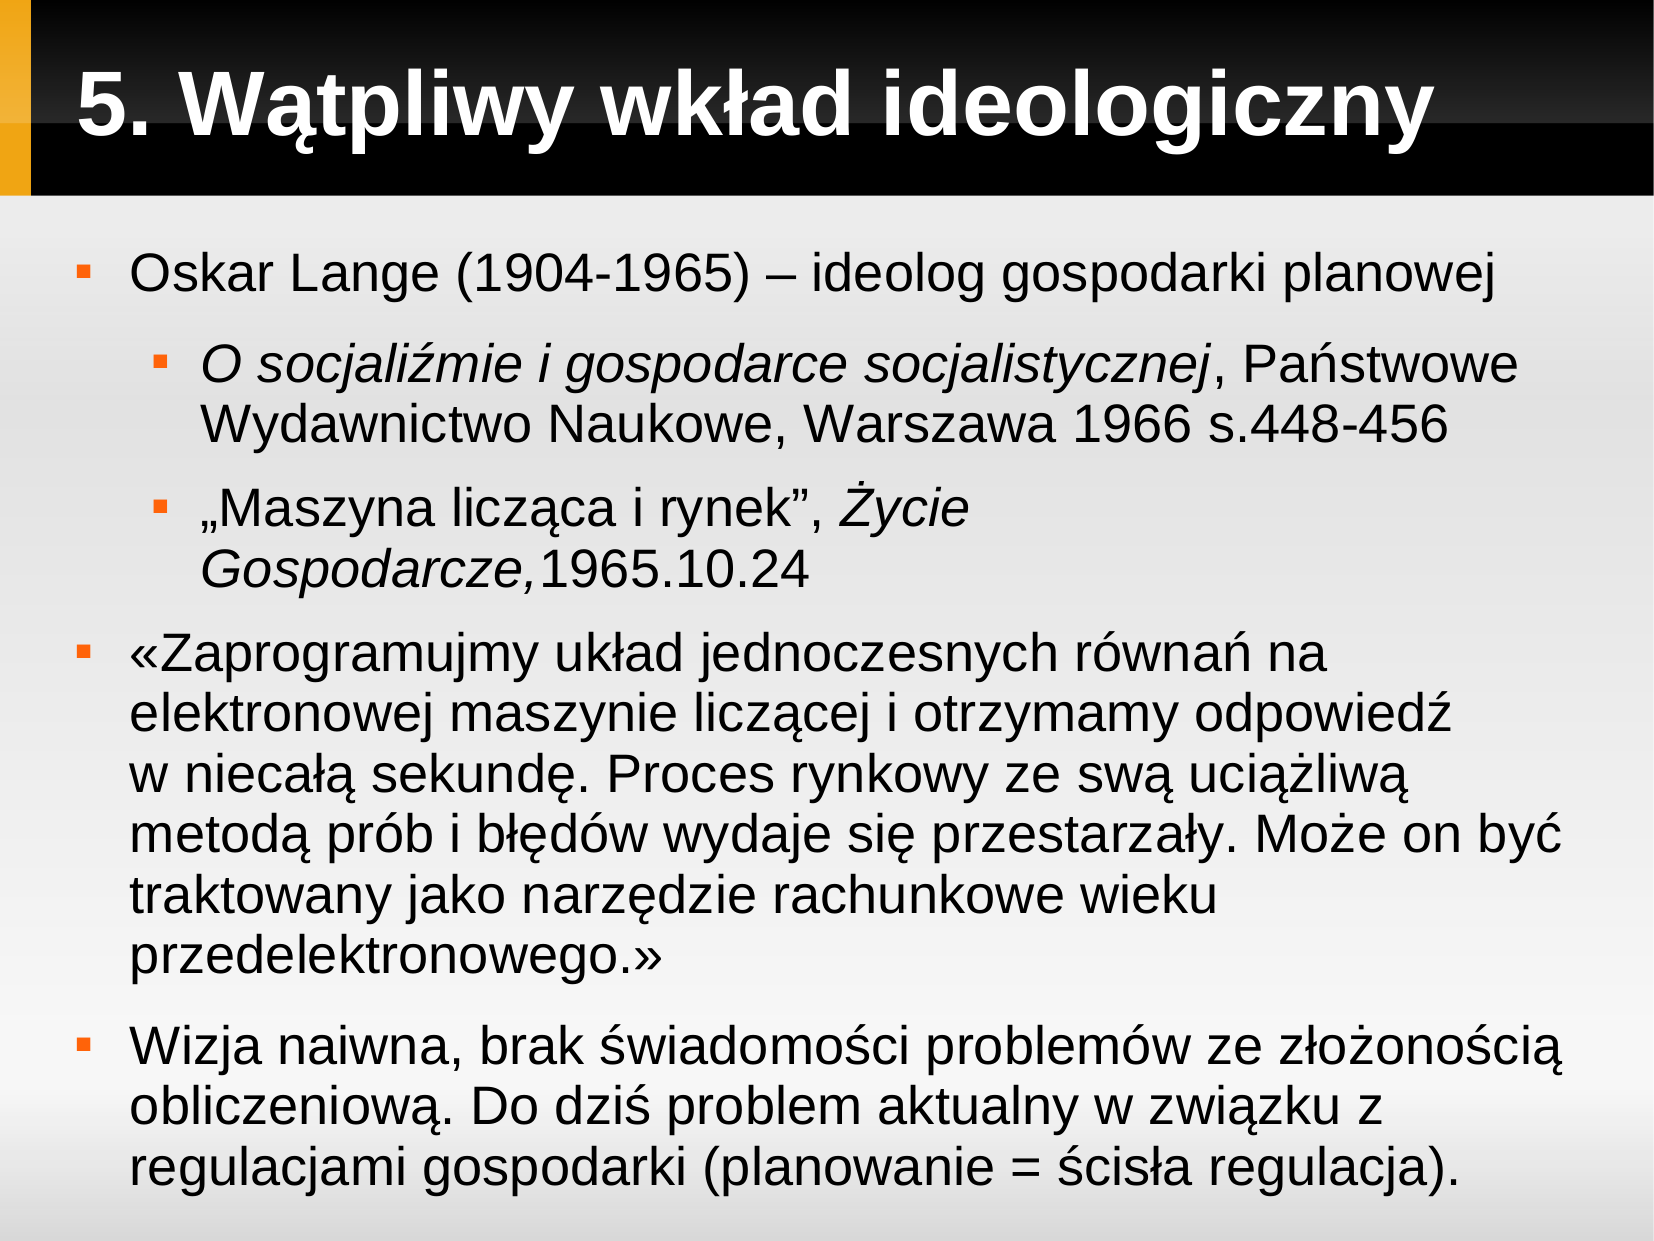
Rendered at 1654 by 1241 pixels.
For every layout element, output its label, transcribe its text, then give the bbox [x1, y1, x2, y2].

picture [0, 0, 1654, 1241]
list Oskar Lange (1904-1965) – ideolog gospodarki planowej O socjaliźmie i gospodarce socjalistycznej, Państwowe Wydawnictwo Naukowe, Warszawa 1966 s.448-456 „Maszyna licząca i rynek”, Życie Gospodarcze,1965.10.24 «Zaprogramujmy układ jednoczesnych równań na elektronowej maszynie liczącej i otrzymamy odpowiedź w niecałą sekundę. Proces rynkowy ze swą uciążliwą metodą prób i błędów wydaje się przestarzały. Może on być traktowany jako narzędzie rachunkowe wieku przedelektronowego.» Wizja naiwna, brak świadomości problemów ze złożonością obliczeniową. Do dziś problem aktualny w związku z regulacjami gospodarki (planowanie = ścisła regulacja). [59, 242, 1565, 1197]
title 5. Wątpliwy wkład ideologiczny [76, 7, 1565, 200]
